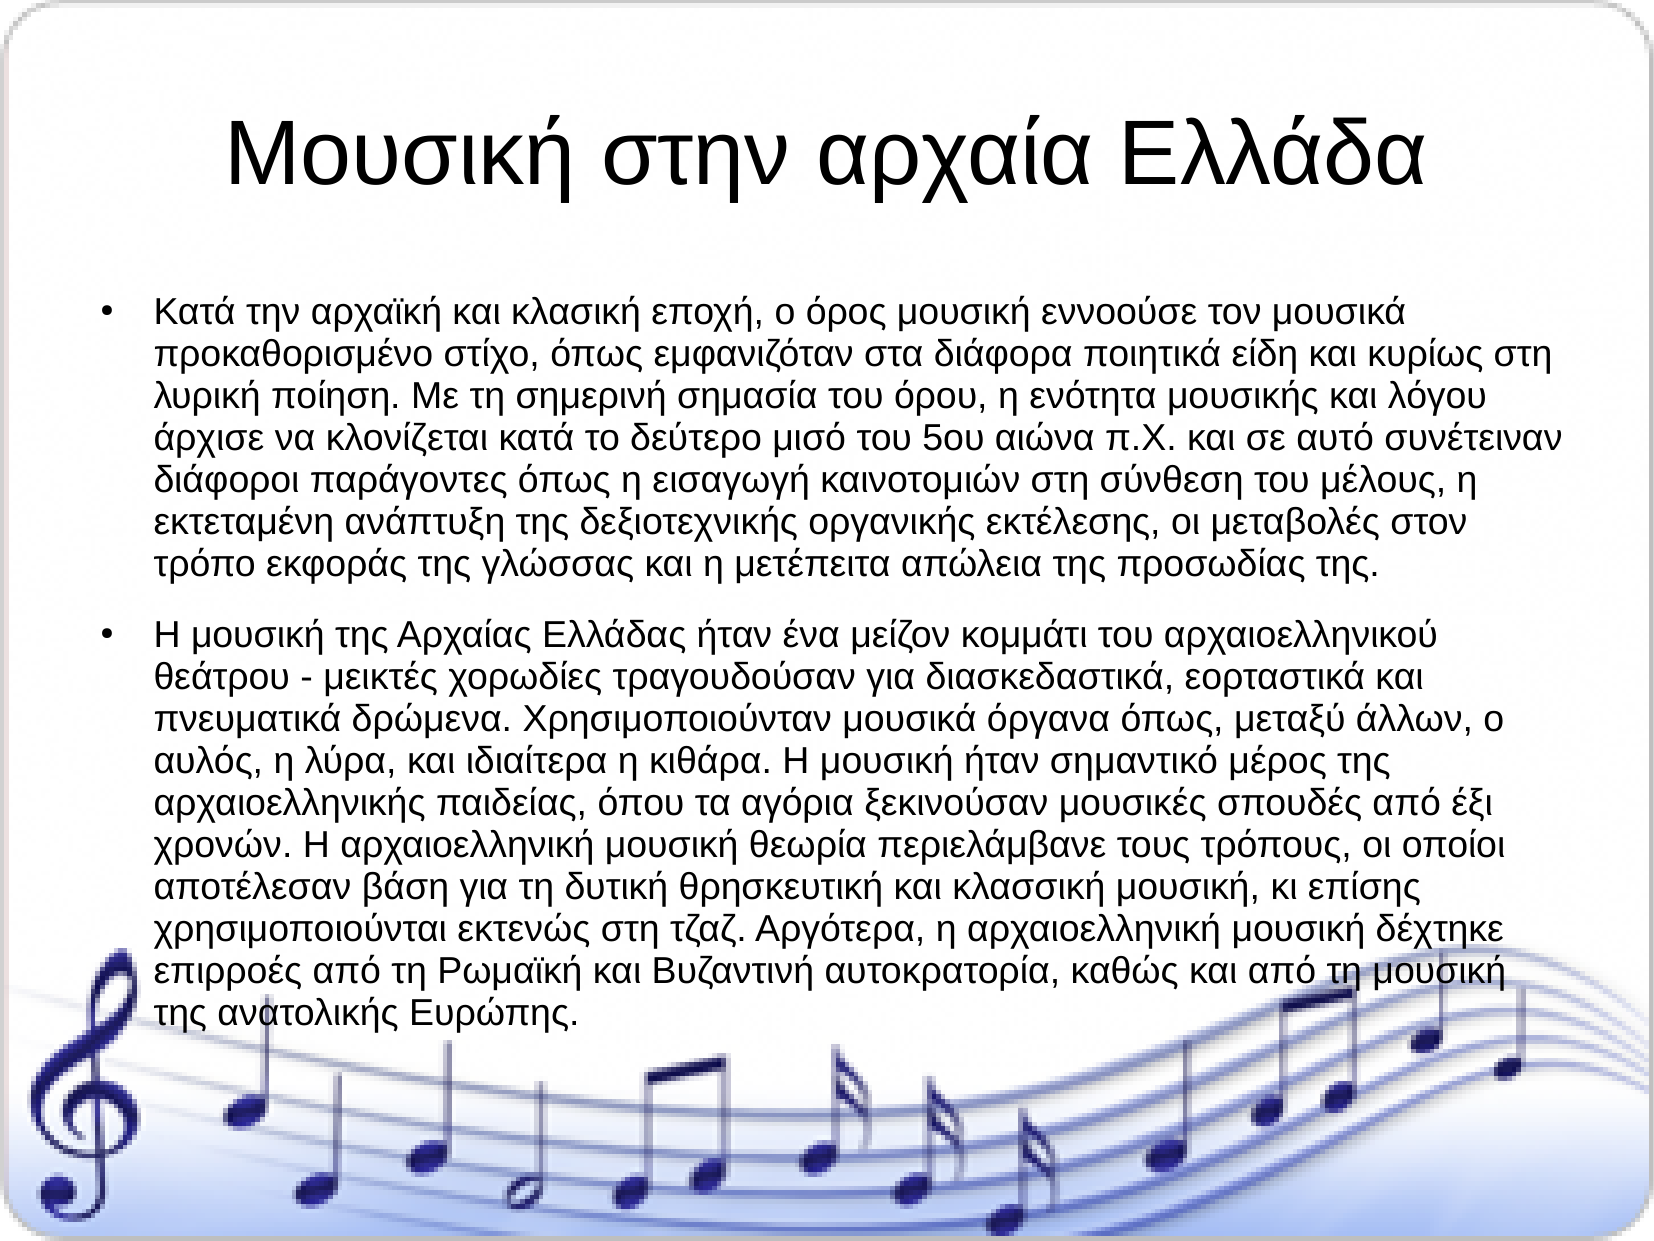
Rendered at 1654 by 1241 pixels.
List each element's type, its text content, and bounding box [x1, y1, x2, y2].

list Κατά την αρχαϊκή και κλασική εποχή, ο όρος μουσική εννοούσε τον μουσικά προκαθορισμένο στίχο, όπως εμφανιζόταν στα διάφορα ποιητικά είδη και κυρίως στη λυρική ποίηση. Με τη σημερινή σημασία του όρου, η ενότητα μουσικής και λόγου άρχισε να κλονίζεται κατά το δεύτερο μισό του 5ου αιώνα π.Χ. και σε αυτό συνέτειναν διάφοροι παράγοντες όπως η εισαγωγή καινοτομιών στη σύνθεση του μέλους, η εκτεταμένη ανάπτυξη της δεξιοτεχνικής οργανικής εκτέλεσης, οι μεταβολές στον τρόπο εκφοράς της γλώσσας και η μετέπειτα απώλεια της προσωδίας της. Η μουσική της Αρχαίας Ελλάδας ήταν ένα μείζον κομμάτι του αρχαιοελληνικού θεάτρου - μεικτές χορωδίες τραγουδούσαν για διασκεδαστικά, εορταστικά και πνευματικά δρώμενα. Χρησιμοποιούνταν μουσικά όργανα όπως, μεταξύ άλλων, ο αυλός, η λύρα, και ιδιαίτερα η κιθάρα. Η μουσική ήταν σημαντικό μέρος της αρχαιοελληνικής παιδείας, όπου τα αγόρια ξεκινούσαν μουσικές σπουδές από έξι χρονών. Η αρχαιοελληνική μουσική θεωρία περιελάμβανε τους τρόπους, οι οποίοι αποτέλεσαν βάση για τη δυτική θρησκευτική και κλασσική μουσική, κι επίσης χρησιμοποιούνται εκτενώς στη τζαζ. Αργότερα, η αρχαιοελληνική μουσική δέχτηκε επιρροές από τη Ρωμαϊκή και Βυζαντινή αυτοκρατορία, καθώς και από τη μουσική της ανατολικής Ευρώπης. [82, 290, 1571, 1109]
title Μουσική στην αρχαία Ελλάδα [82, 49, 1571, 257]
picture [0, 0, 1654, 1241]
